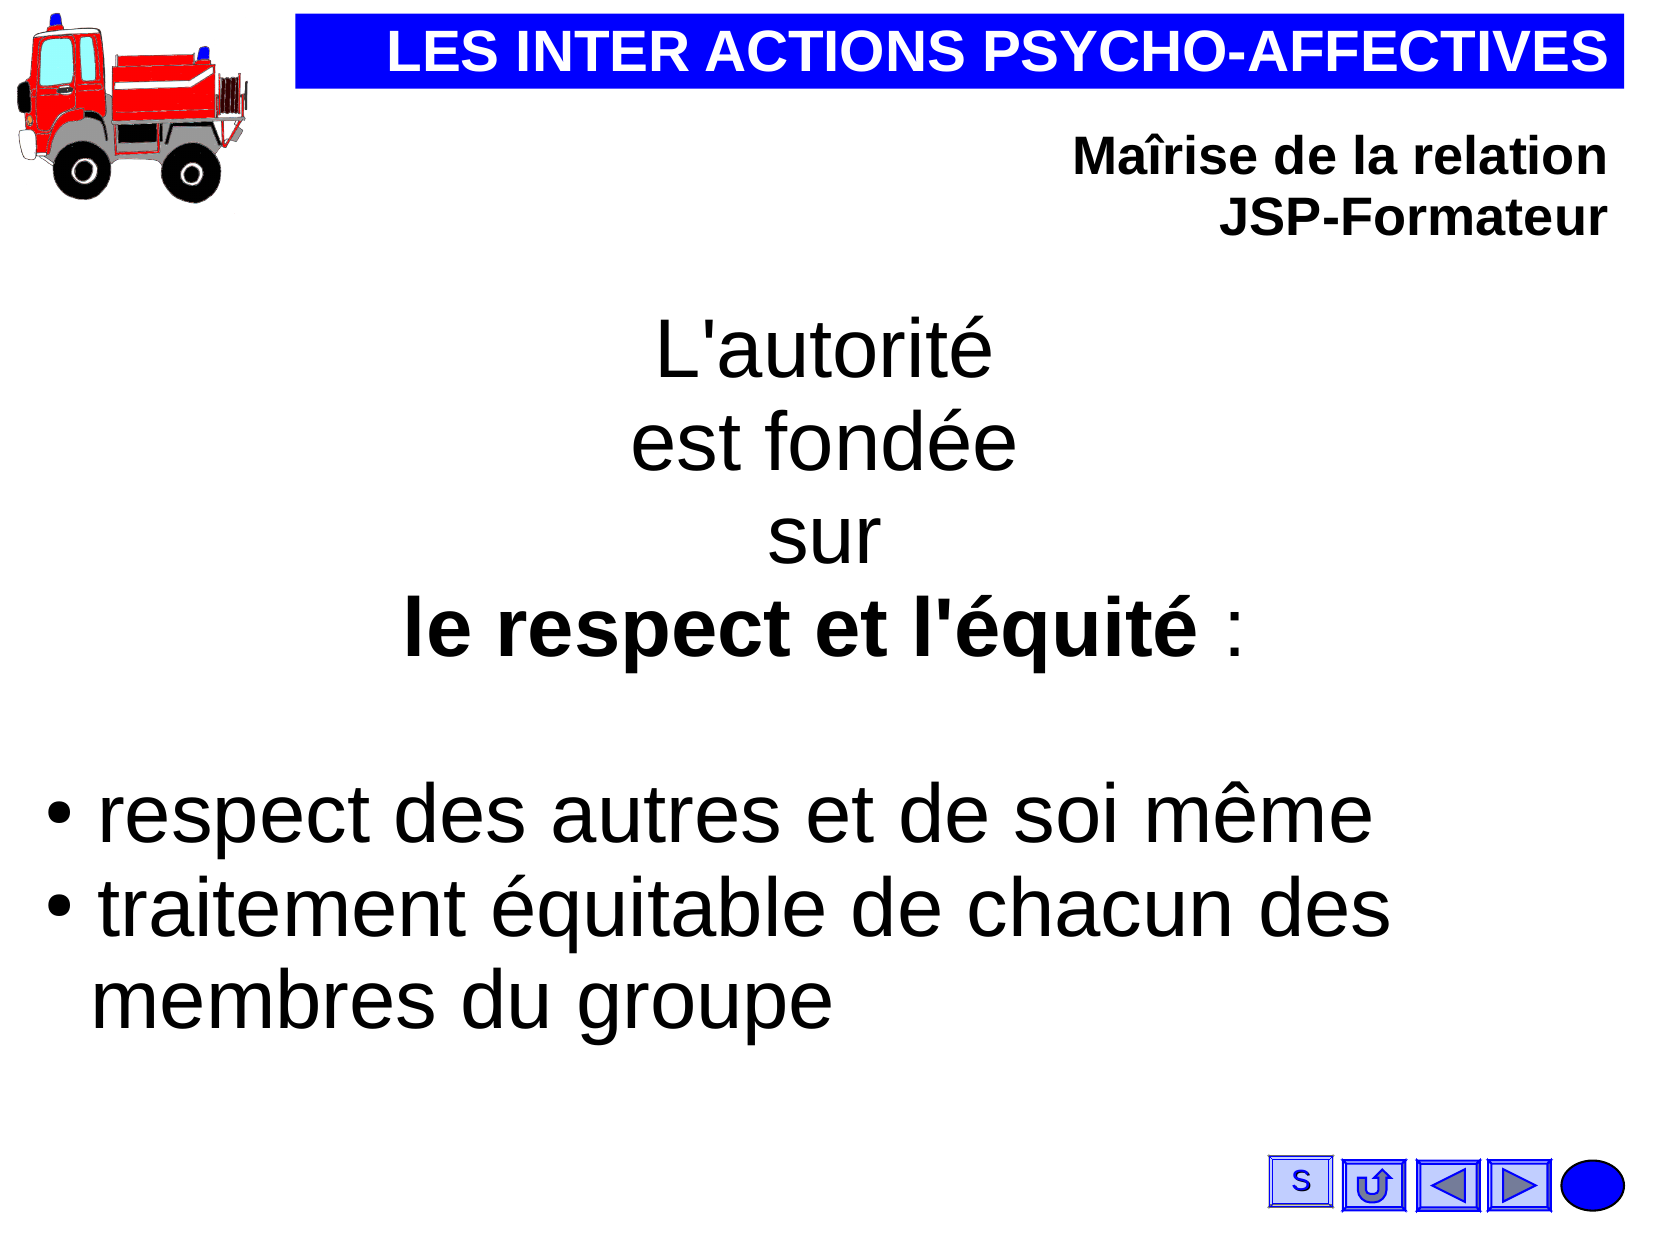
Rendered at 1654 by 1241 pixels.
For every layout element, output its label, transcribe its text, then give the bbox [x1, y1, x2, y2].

text_box L'autorité est fondée sur le respect et l'équité : respect des autres et de soi même traitement équitable de chacun des membres du groupe [29, 295, 1644, 1055]
text_box [1561, 1160, 1625, 1211]
text_box Maîrise de la relation JSP-Formateur [1056, 118, 1624, 311]
text_box LES INTER ACTIONS PSYCHO-AFFECTIVES [295, 13, 1625, 89]
picture [8, 8, 257, 216]
